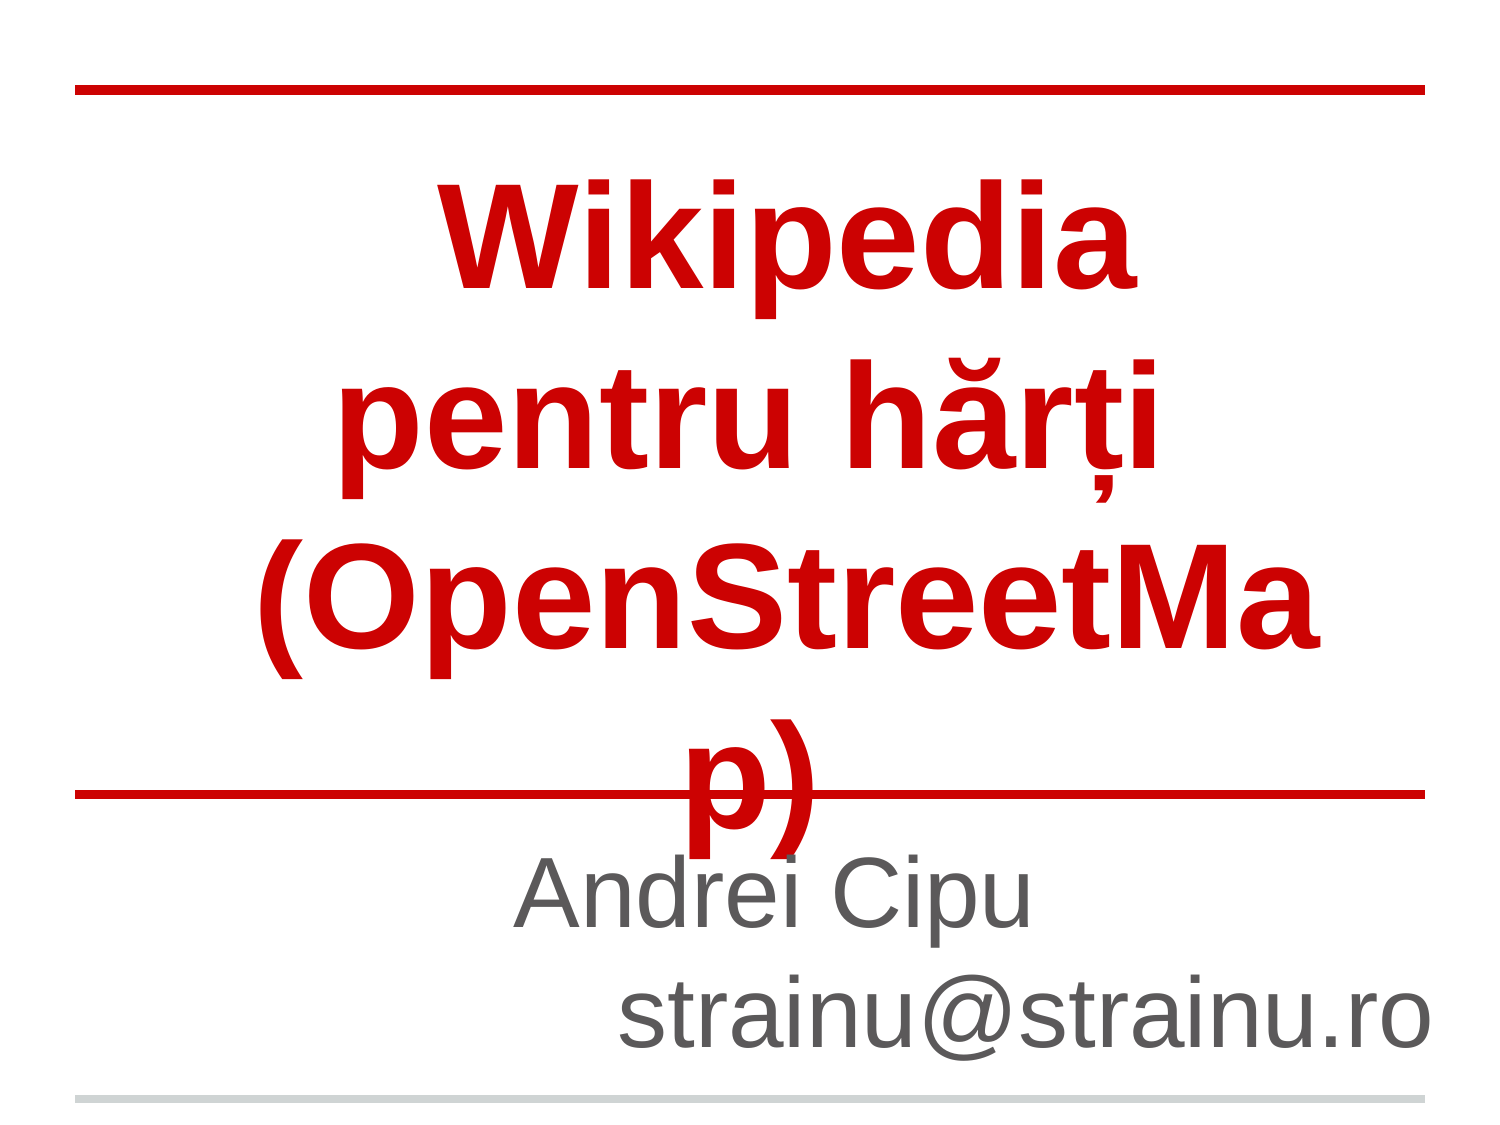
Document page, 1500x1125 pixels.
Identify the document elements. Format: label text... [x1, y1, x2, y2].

title Wikipedia pentru hărți (OpenStreetMap) [75, 123, 1426, 782]
subtitle Andrei Cipu strainu@strainu.ro [75, 812, 1426, 1083]
